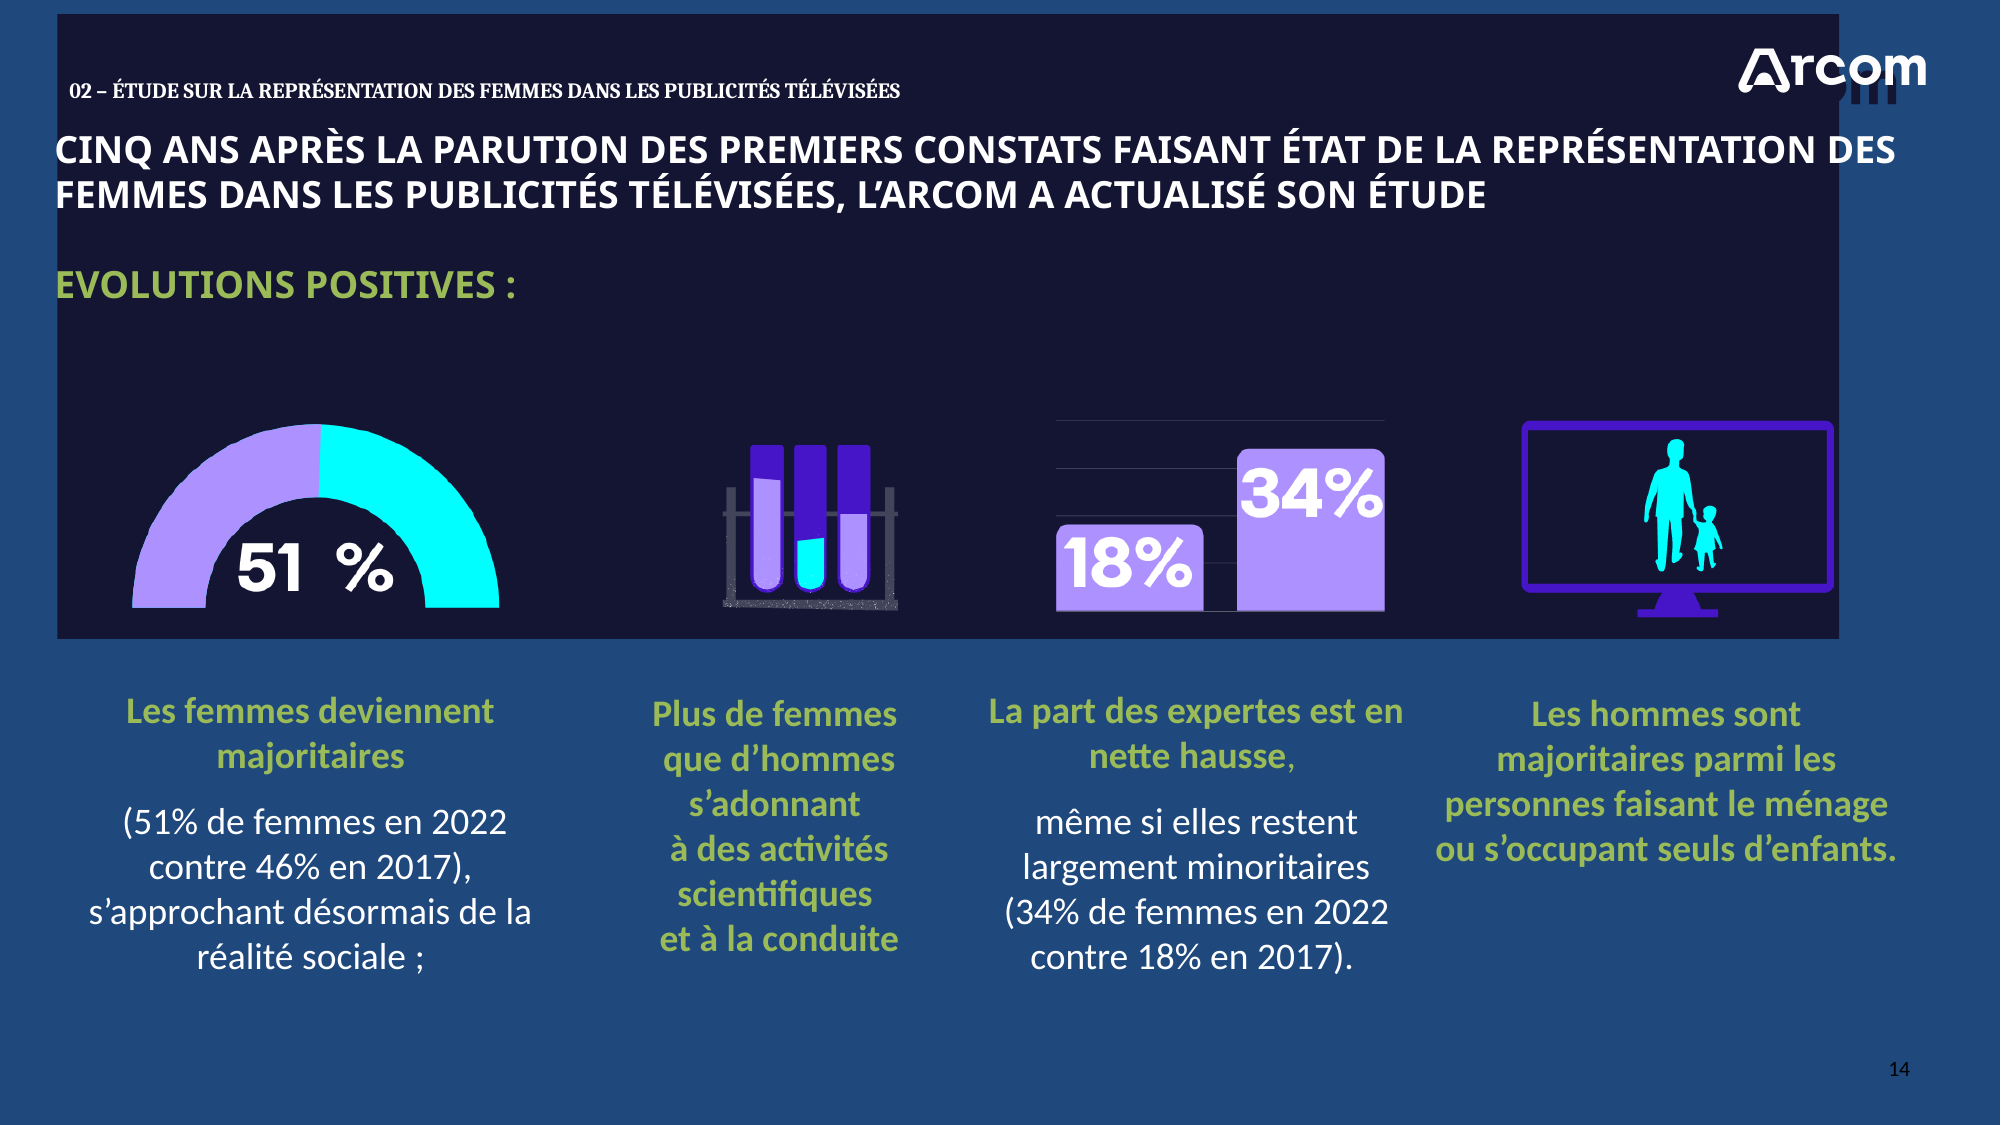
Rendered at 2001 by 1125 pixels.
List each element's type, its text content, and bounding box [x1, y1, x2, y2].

text_box Les femmes deviennent majoritaires (51% de femmes en 2022 contre 46% en 2017), s’approchant désormais de la réalité sociale ; [74, 678, 547, 985]
list Cinq ans après la parution des premiers constats faisant état de la représentation des femmes dans les publicités télévisées, l’Arcom a actualisé son étude Evolutions positives : [54, 118, 1977, 316]
text_box Les hommes sont majoritaires parmi les personnes faisant le ménage ou s’occupant seuls d’enfants. [1419, 681, 1914, 877]
slide_number <numéro> [1460, 1054, 1911, 1081]
picture [57, 14, 1949, 118]
text_box Plus de femmes que d’hommes s’adonnant à des activités scientifiques et à la conduite [578, 681, 981, 967]
picture [57, 316, 1840, 639]
text_box La part des expertes est en nette hausse, même si elles restent largement minoritaires (34% de femmes en 2022 contre 18% en 2017). [987, 678, 1406, 985]
title 02 – étude sur la représentation des femmes dans les publicités télévisées [54, 80, 1196, 104]
